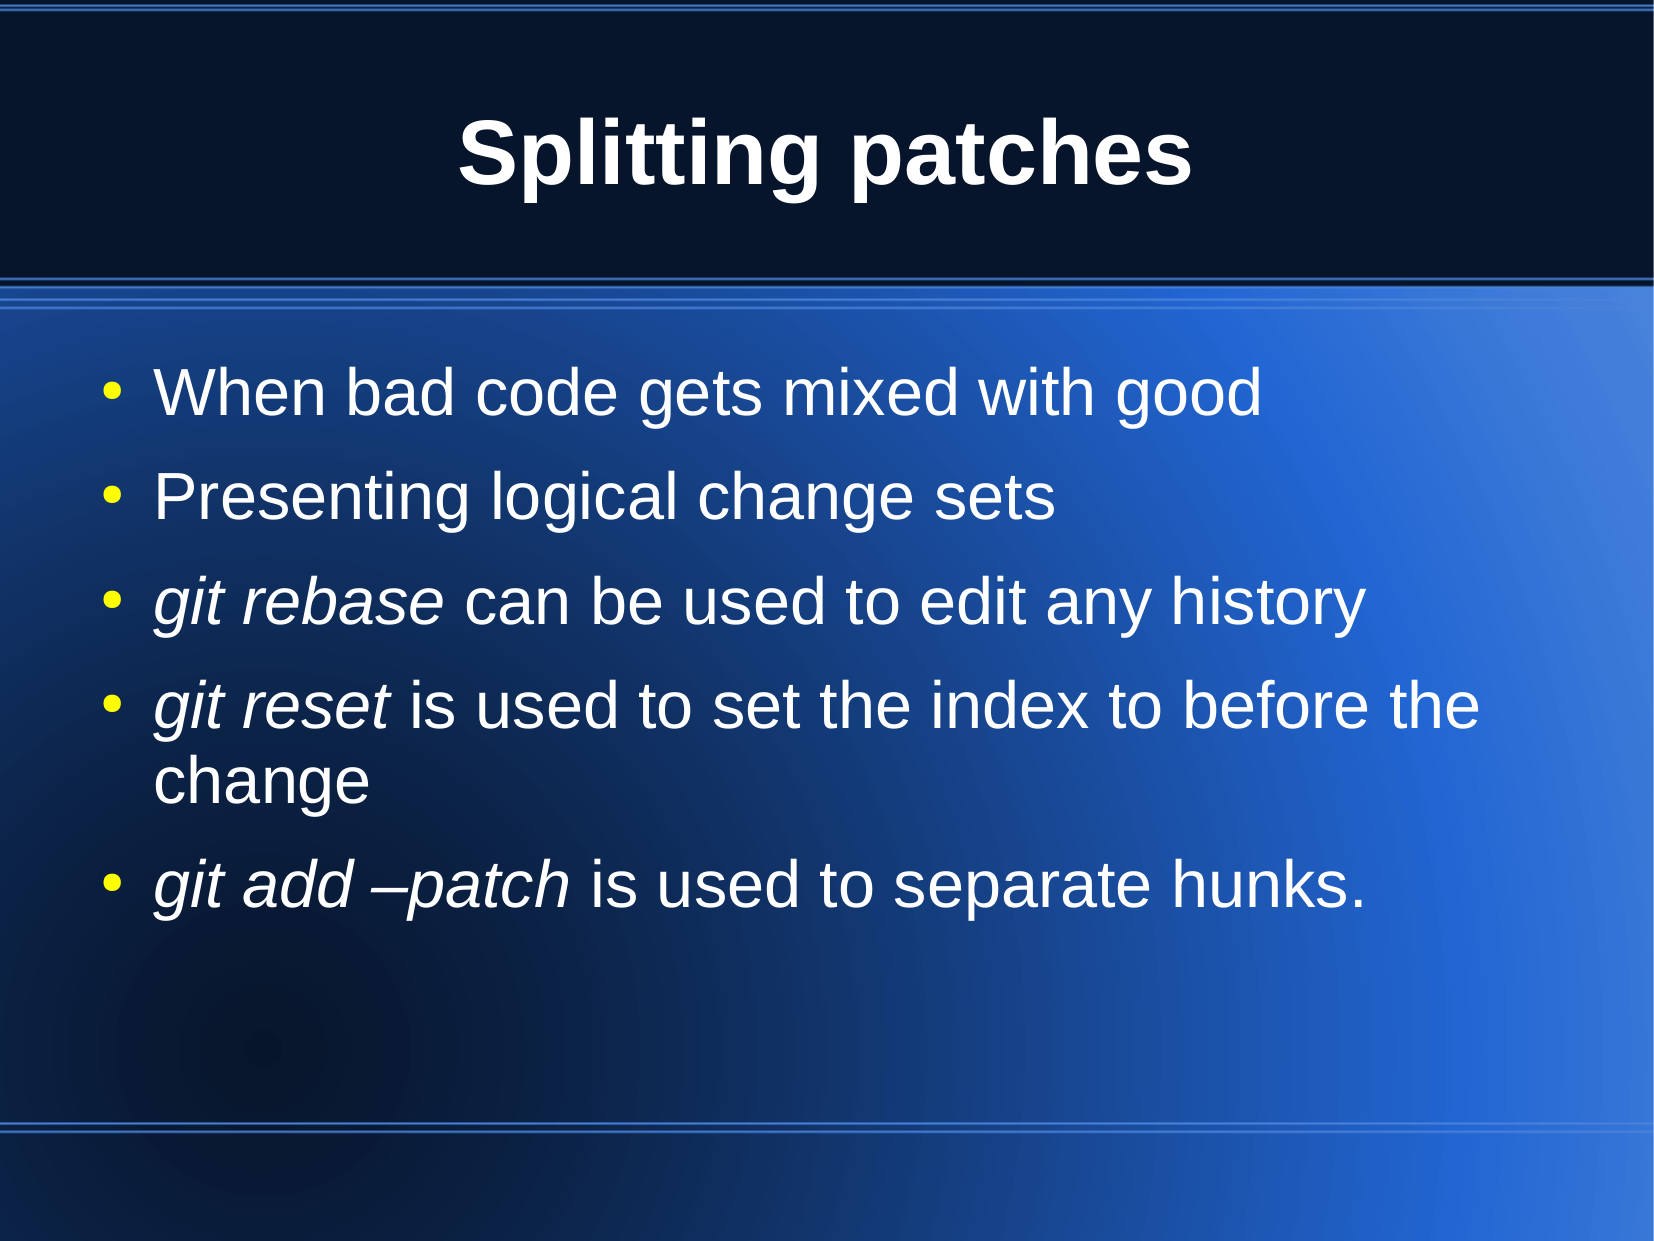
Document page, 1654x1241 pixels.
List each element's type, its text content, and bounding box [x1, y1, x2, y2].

picture [0, 0, 1654, 1241]
list When bad code gets mixed with good Presenting logical change sets git rebase can be used to edit any history git reset is used to set the index to before the change git add –patch is used to separate hunks. [82, 355, 1571, 1043]
title Splitting patches [82, 56, 1571, 250]
